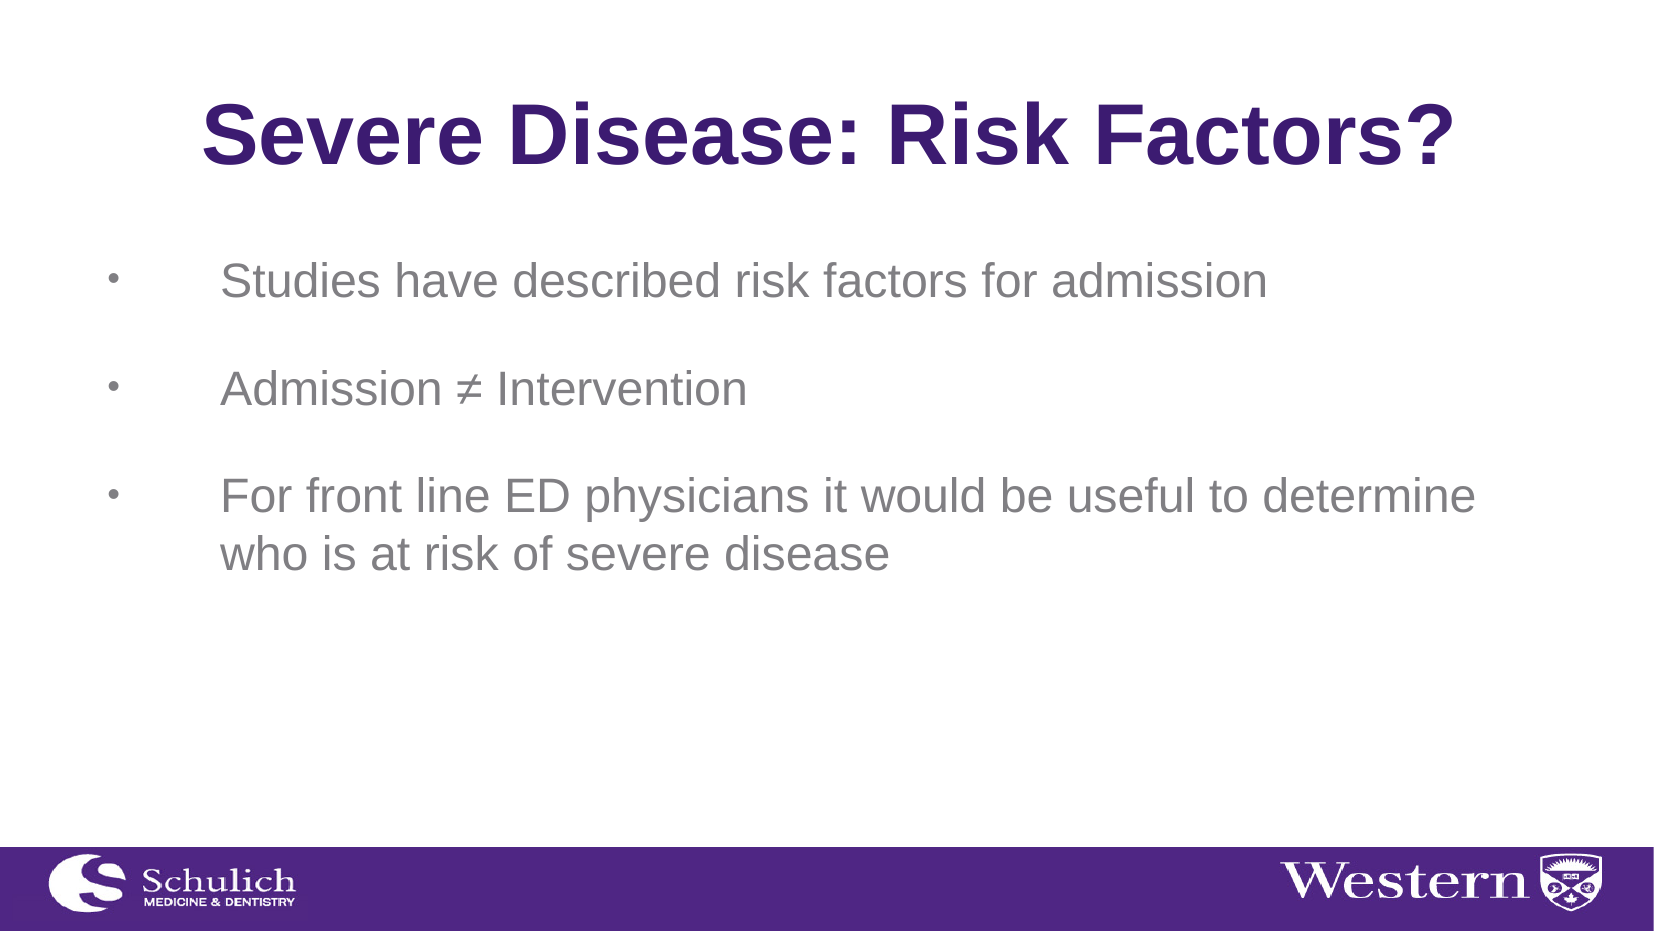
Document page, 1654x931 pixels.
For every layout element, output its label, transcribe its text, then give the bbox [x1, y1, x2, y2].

list Studies have described risk factors for admission Admission ≠ Intervention For front line ED physicians it would be useful to determine who is at risk of severe disease [92, 241, 1595, 790]
picture [0, 0, 1654, 931]
title Severe Disease: Risk Factors? [0, 42, 1639, 218]
